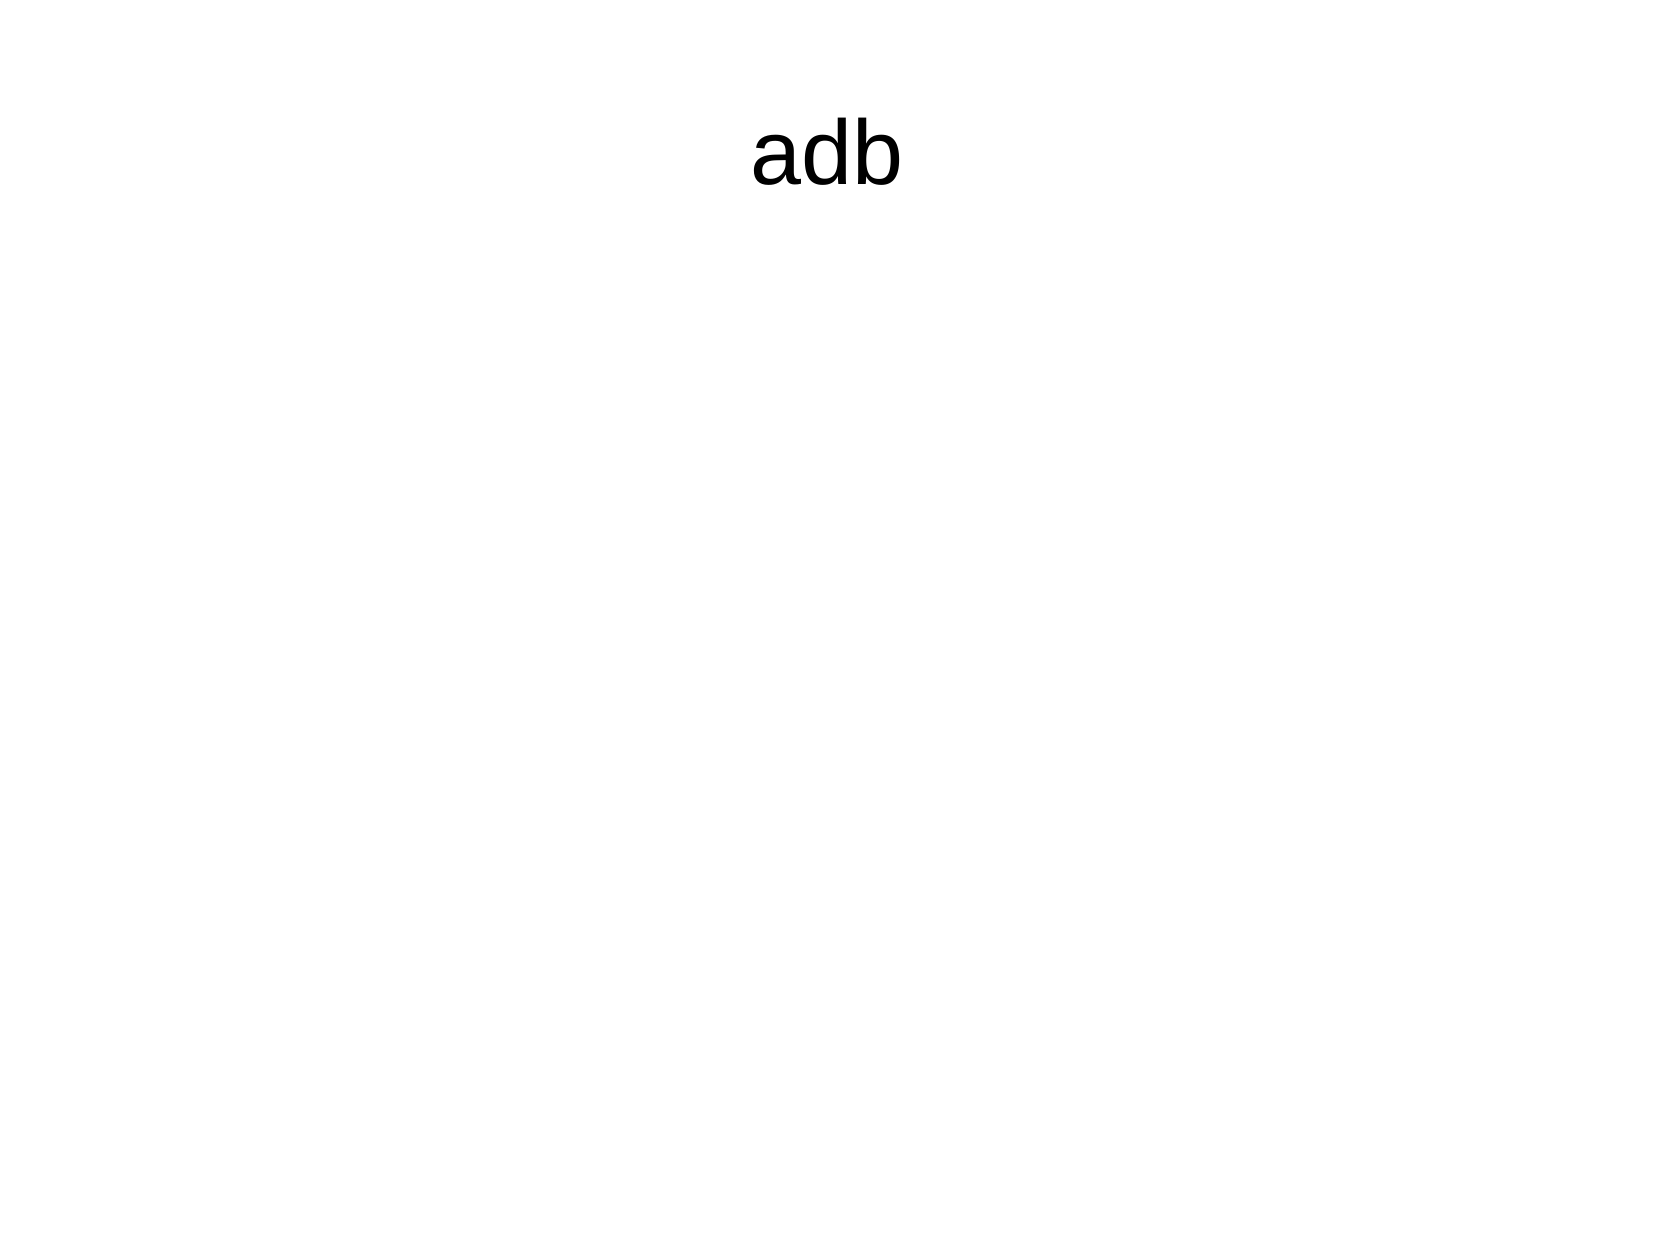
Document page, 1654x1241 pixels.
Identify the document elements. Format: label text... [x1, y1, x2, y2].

title adb [82, 49, 1571, 257]
